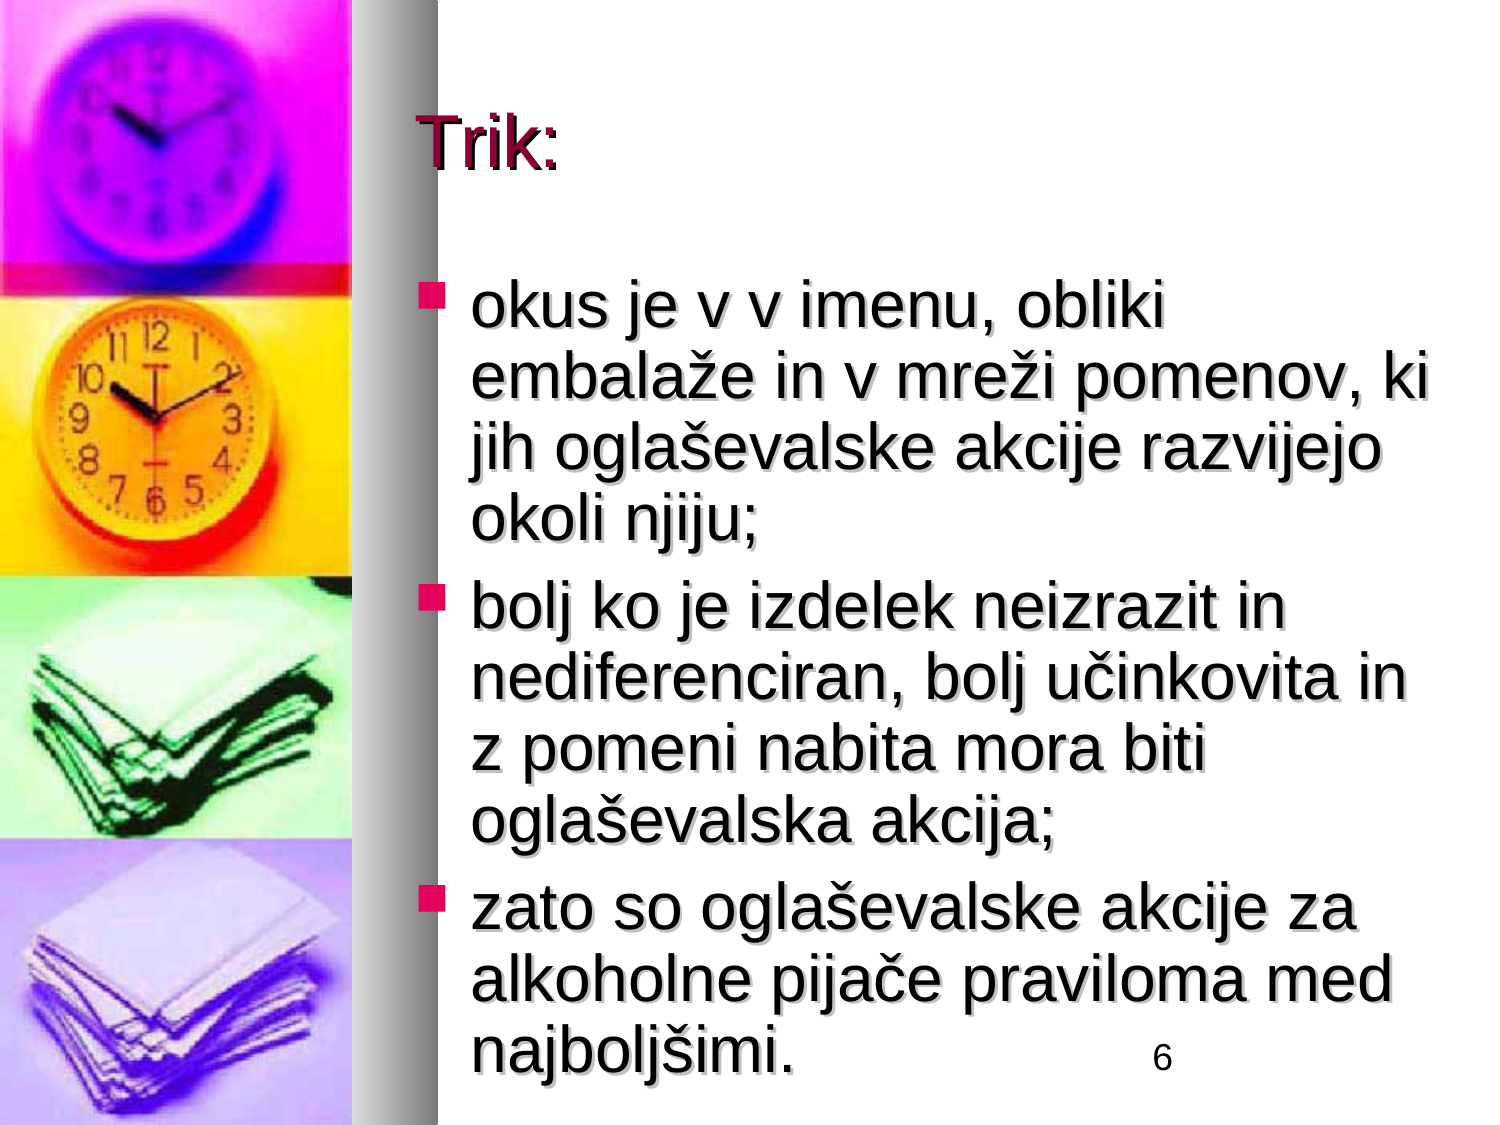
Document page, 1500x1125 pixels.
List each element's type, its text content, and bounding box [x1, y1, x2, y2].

list okus je v v imenu, obliki embalaže in v mreži pomenov, ki jih oglaševalske akcije razvijejo okoli njiju; bolj ko je izdelek neizrazit in nediferenciran, bolj učinkovita in z pomeni nabita mora biti oglaševalska akcija; zato so oglaševalske akcije za alkoholne pijače praviloma med najboljšimi. [399, 262, 1450, 1103]
title Trik: [399, 37, 1450, 238]
picture [0, 0, 352, 1125]
